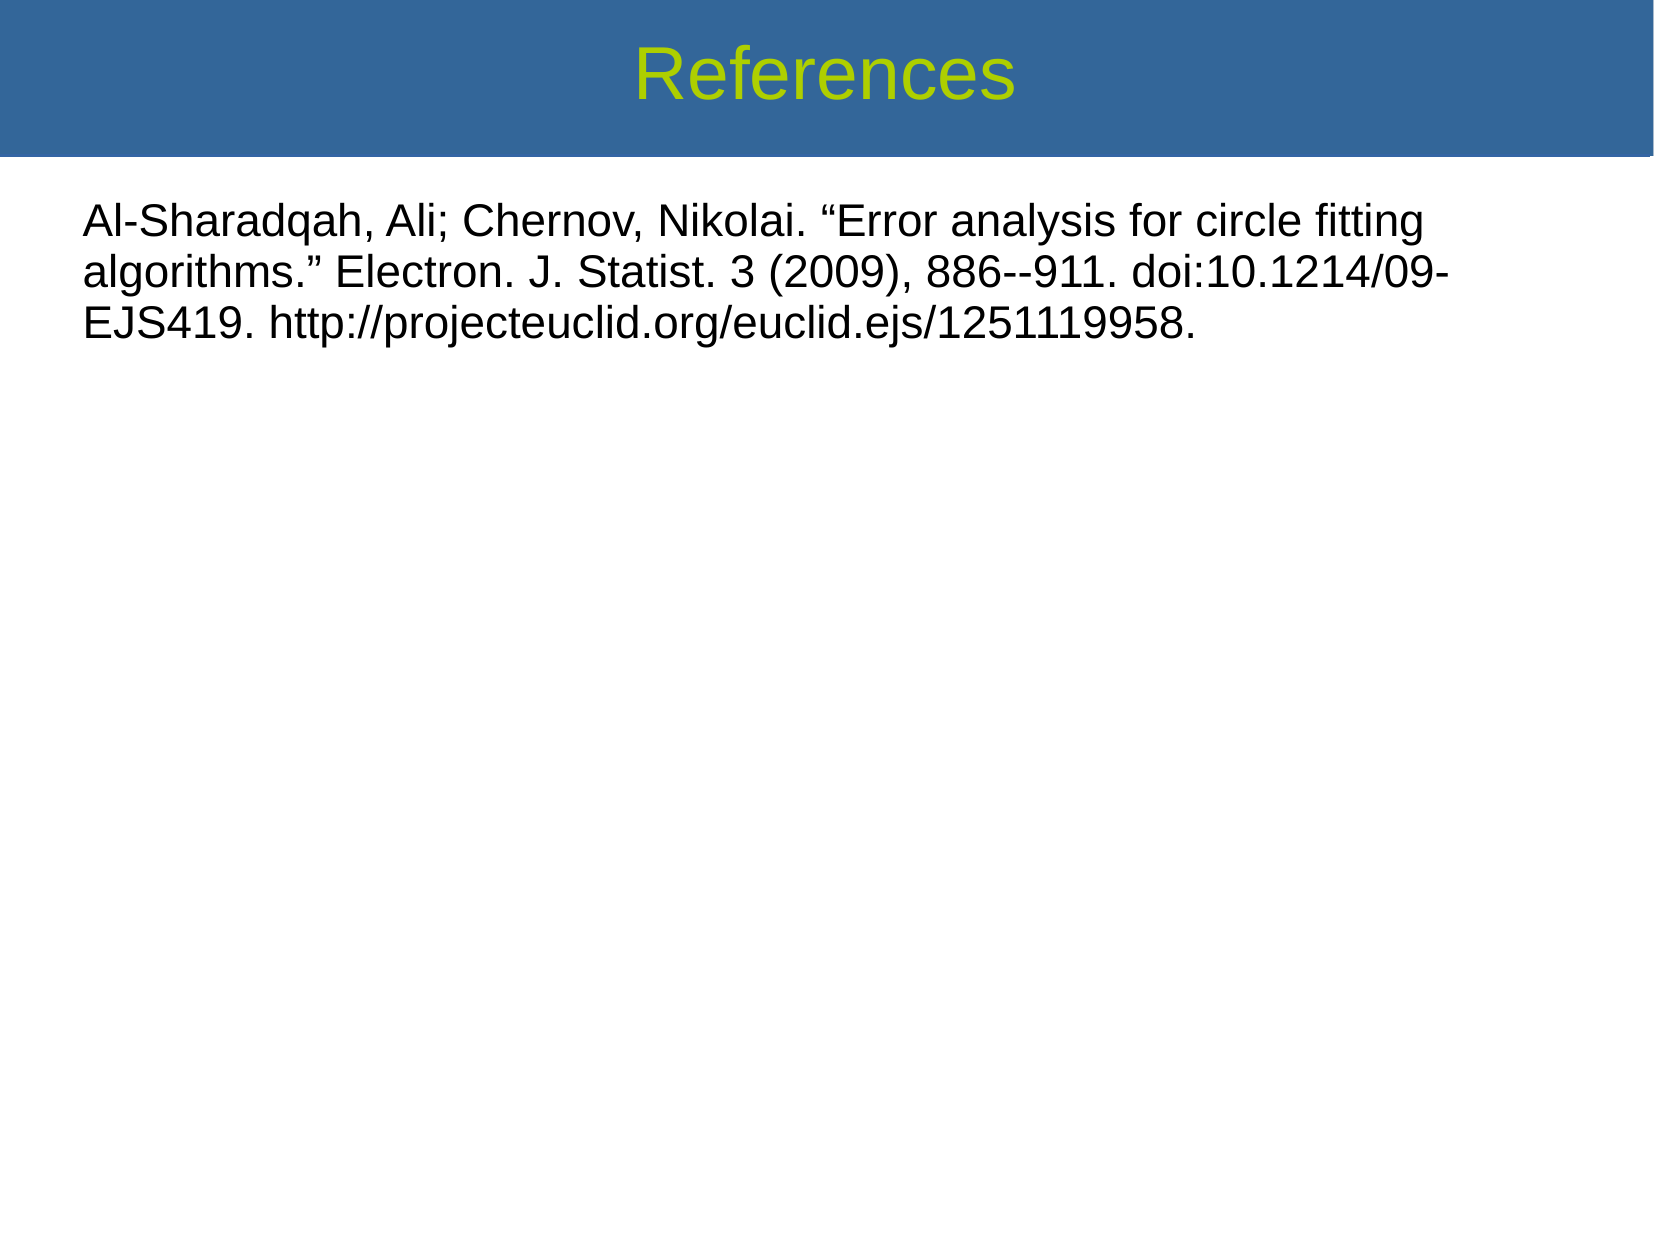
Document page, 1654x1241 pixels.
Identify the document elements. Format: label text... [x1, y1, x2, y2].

subtitle Al-Sharadqah, Ali; Chernov, Nikolai. “Error analysis for circle fitting algorithms.” Electron. J. Statist. 3 (2009), 886--911. doi:10.1214/09-EJS419. http://projecteuclid.org/euclid.ejs/1251119958. [82, 195, 1571, 1010]
text_box References [0, 24, 1651, 123]
text_box [0, 0, 1654, 156]
